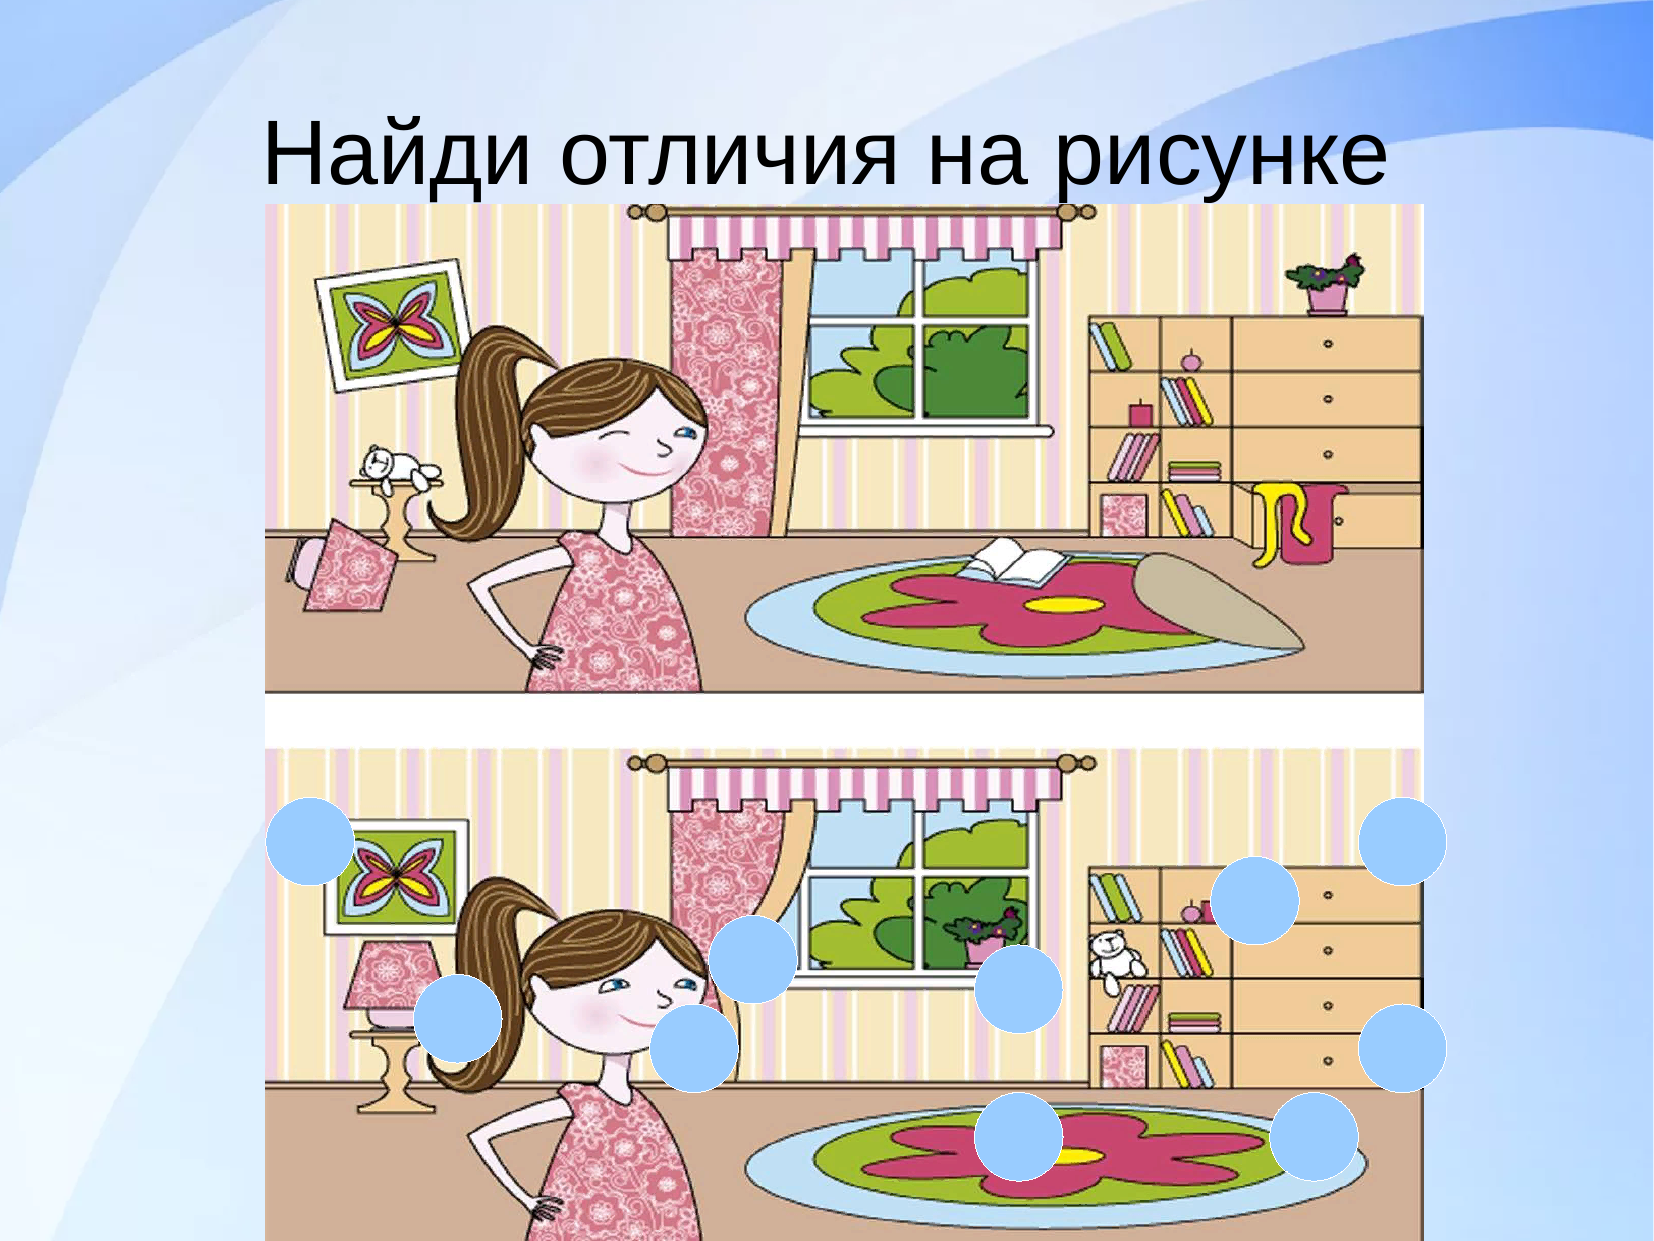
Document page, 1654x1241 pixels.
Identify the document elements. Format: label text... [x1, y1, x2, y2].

text_box [1269, 1092, 1359, 1182]
text_box [649, 1003, 739, 1093]
text_box [1358, 797, 1447, 886]
text_box [708, 915, 798, 1004]
picture [0, 0, 1654, 1241]
title Найди отличия на рисунке [82, 49, 1571, 257]
text_box [413, 974, 503, 1064]
text_box [974, 1092, 1064, 1182]
text_box [1358, 1003, 1447, 1093]
text_box [265, 797, 355, 886]
text_box [974, 944, 1064, 1034]
text_box [1210, 856, 1300, 945]
